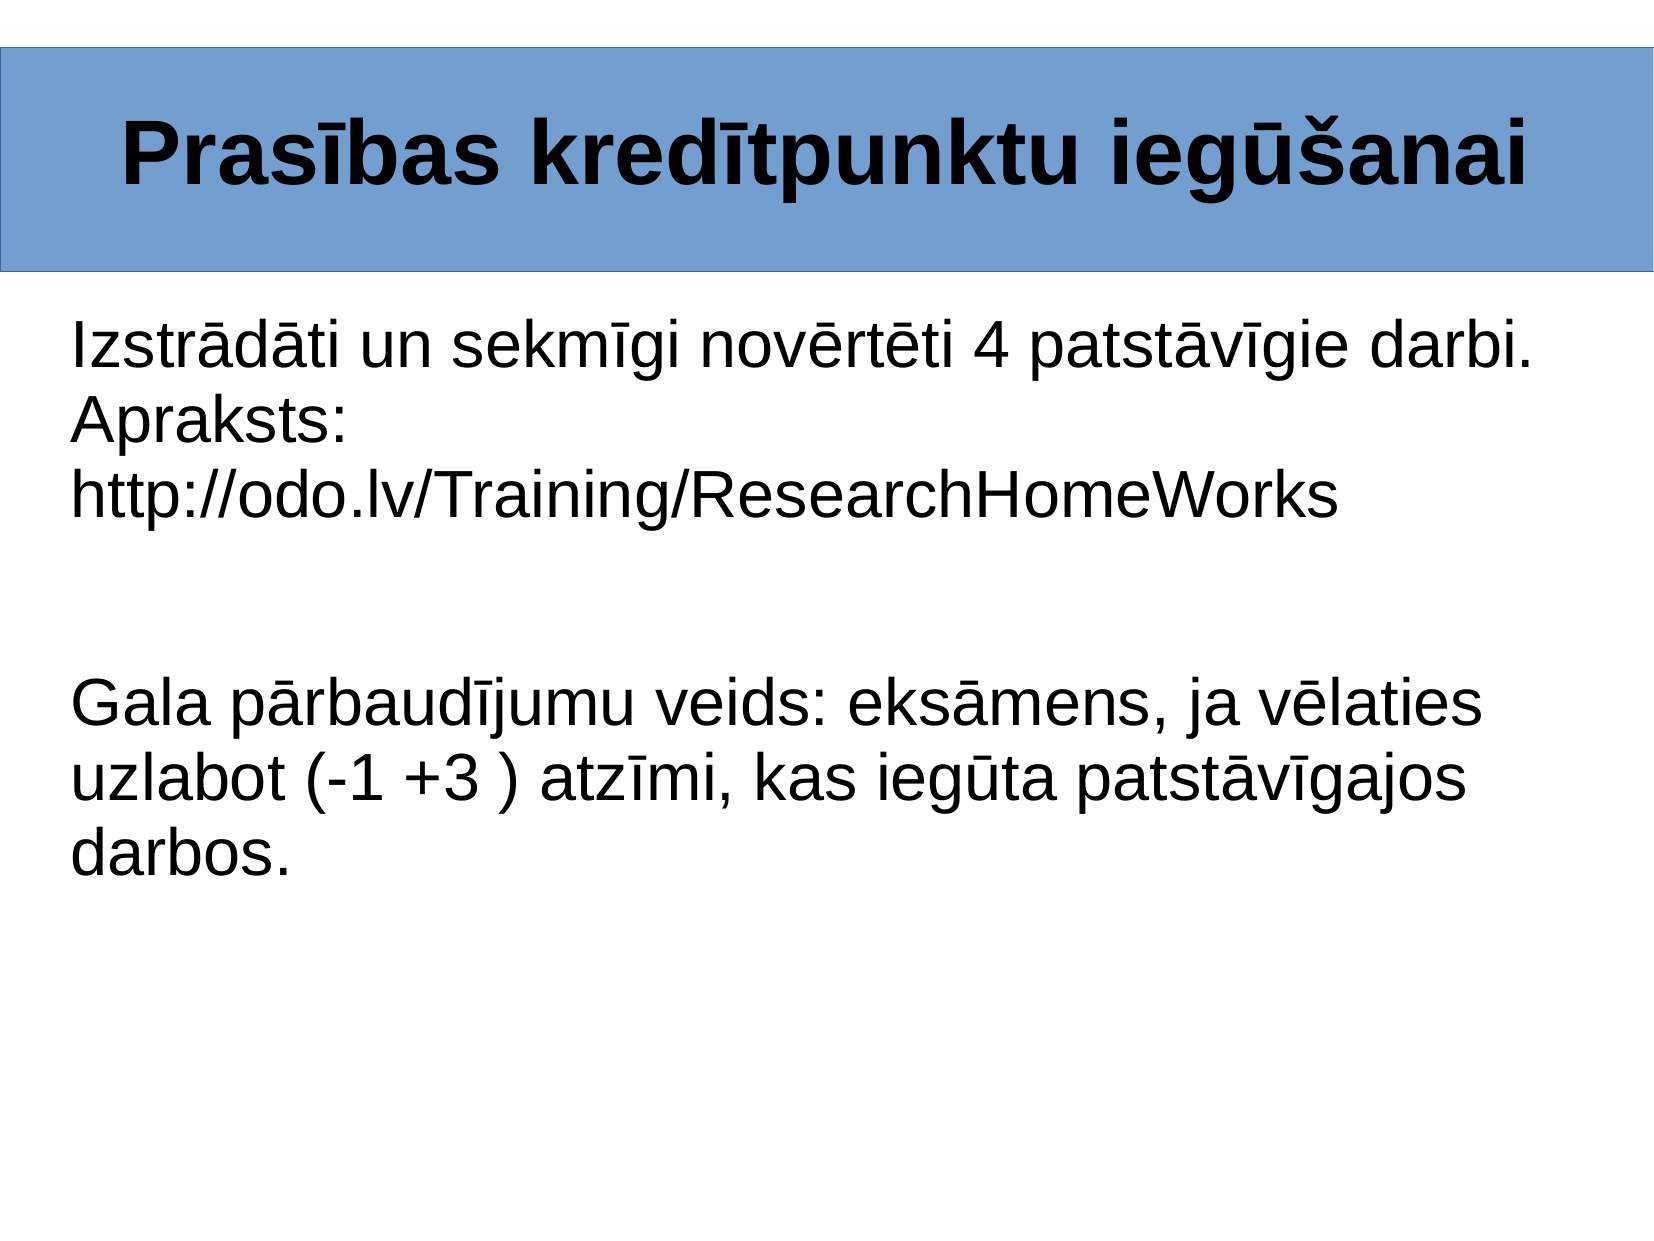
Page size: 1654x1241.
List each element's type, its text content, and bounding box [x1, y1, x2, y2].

title Prasības kredītpunktu iegūšanai [82, 49, 1571, 257]
text_box [0, 47, 1654, 272]
list Izstrādāti un sekmīgi novērtēti 4 patstāvīgie darbi. Apraksts: http://odo.lv/Training/ResearchHomeWorks Gala pārbaudījumu veids: eksāmens, ja vēlaties uzlabot (-1 +3 ) atzīmi, kas iegūta patstāvīgajos darbos. [70, 307, 1619, 1193]
